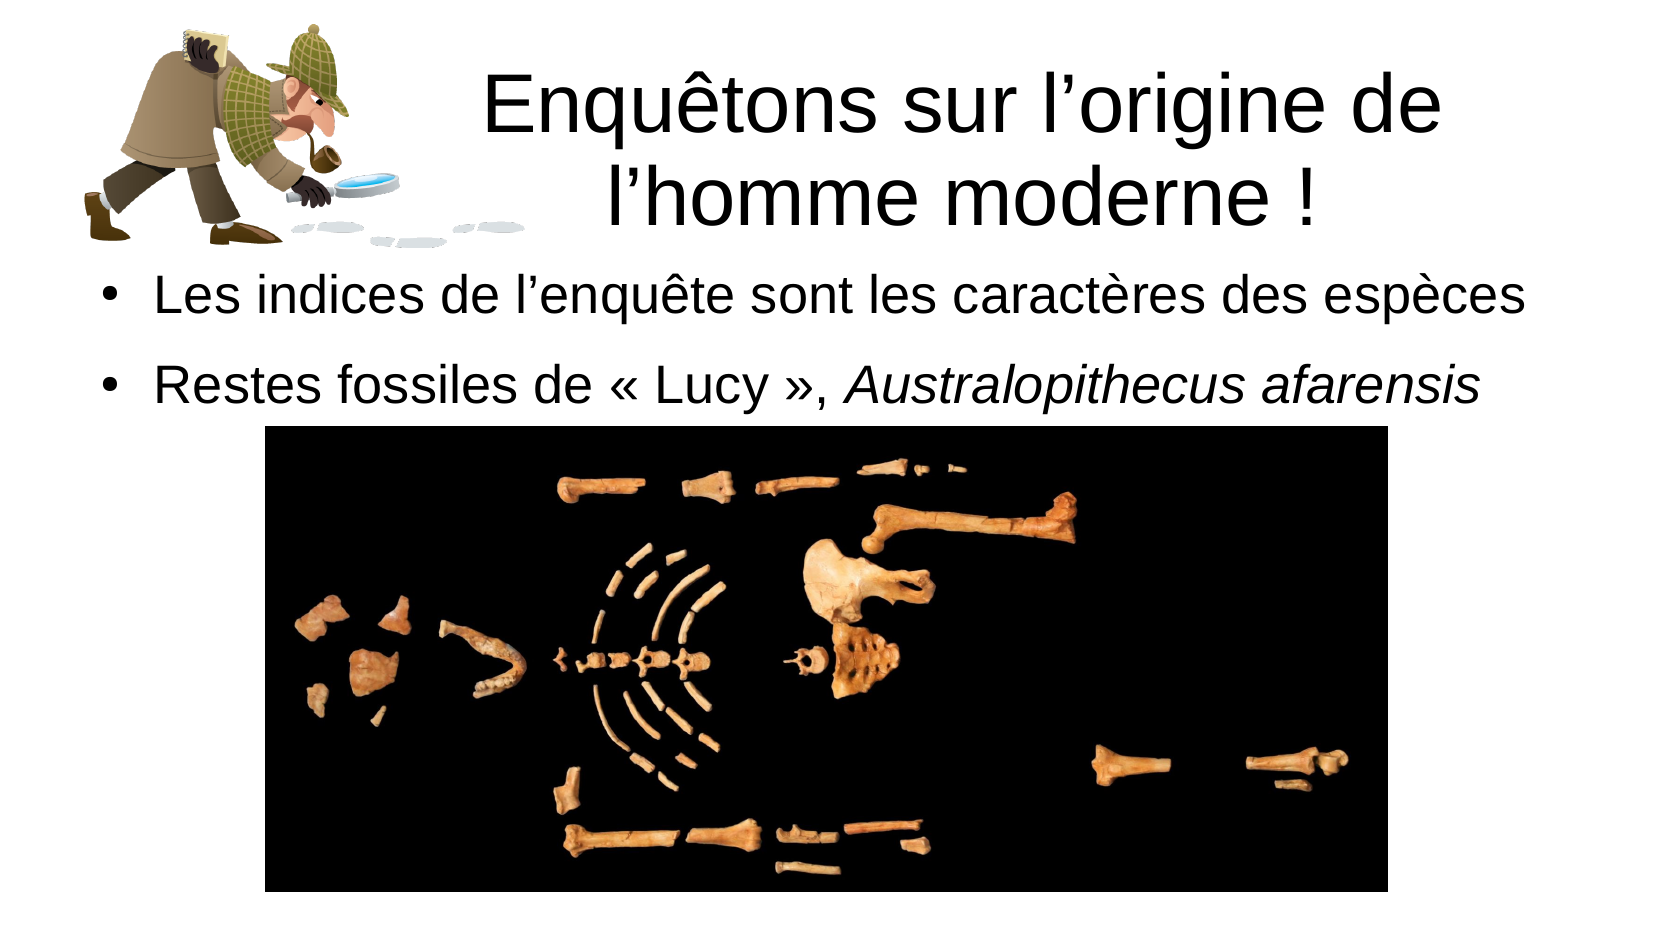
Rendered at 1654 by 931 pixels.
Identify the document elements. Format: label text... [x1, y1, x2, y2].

list Les indices de l’enquête sont les caractères des espèces Restes fossiles de « Lucy », Australopithecus afarensis [82, 264, 1625, 461]
picture [76, 24, 533, 249]
title Enquêtons sur l’origine de l’homme moderne ! [533, 57, 1601, 244]
picture [265, 461, 1388, 892]
